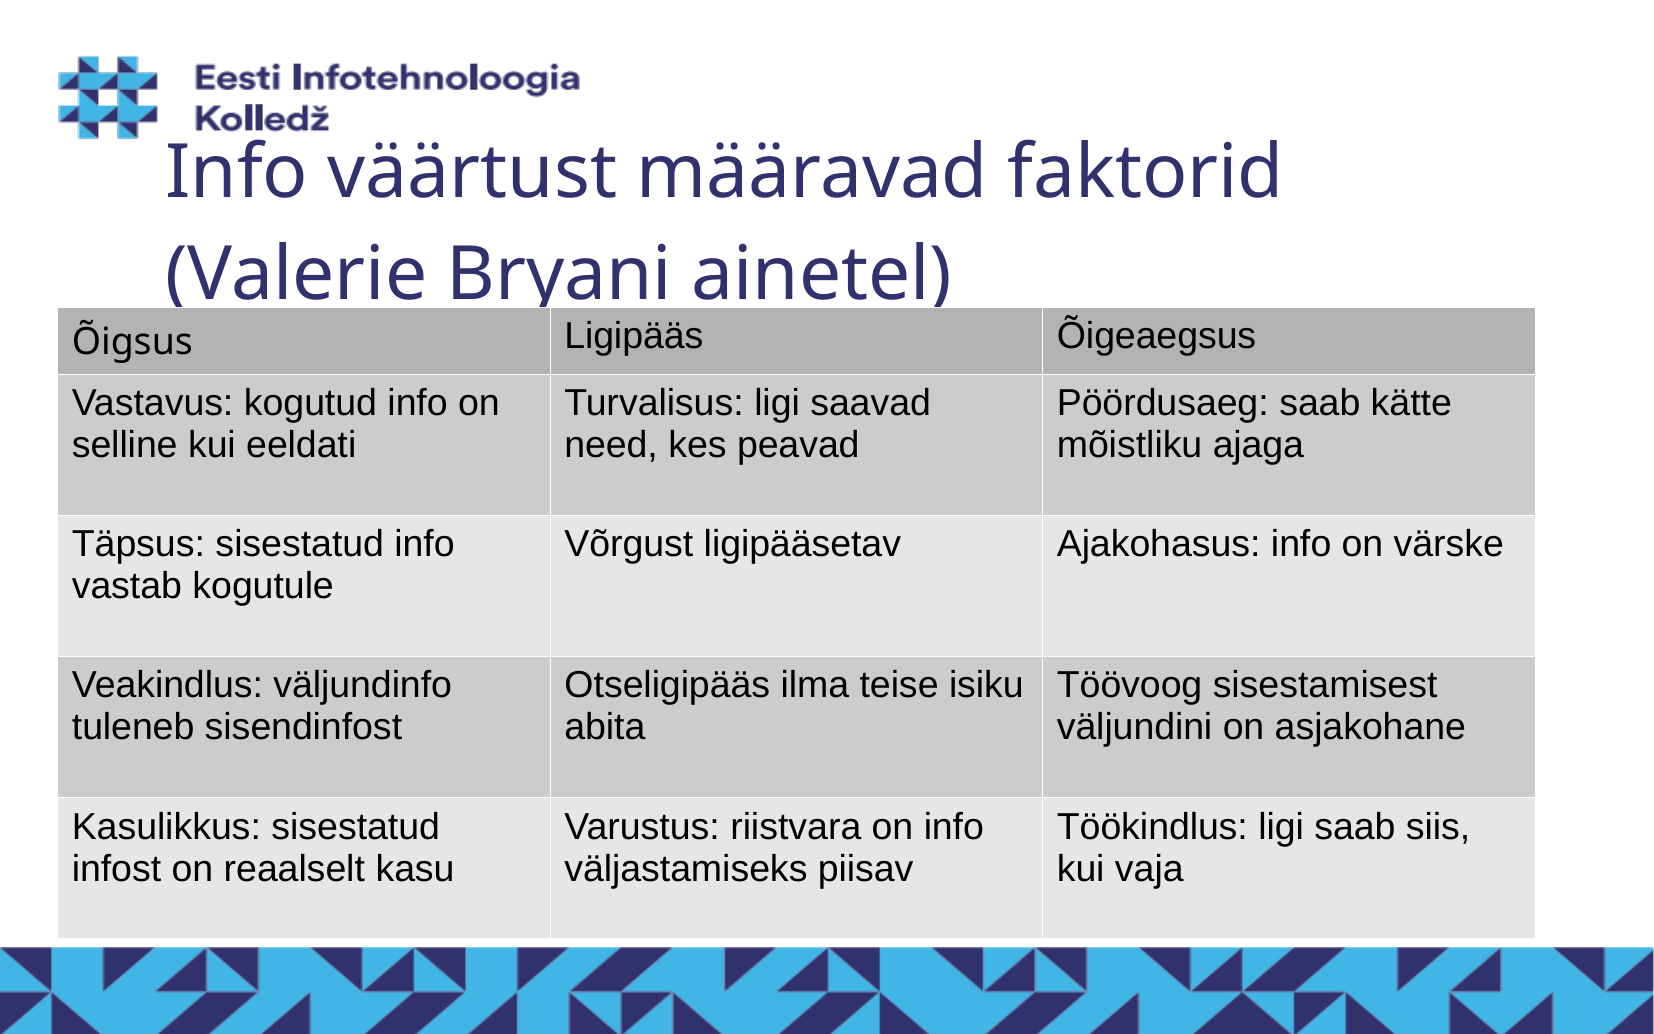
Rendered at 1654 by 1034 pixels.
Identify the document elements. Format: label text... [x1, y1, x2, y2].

table_header Õigsus [58, 308, 550, 374]
table_cell Otseligipääs ilma teise isiku abita [551, 657, 1042, 797]
table_cell Vastavus: kogutud info on selline kui eeldati [58, 375, 550, 515]
table_header Ligipääs [551, 308, 1042, 374]
table_cell Kasulikkus: sisestatud infost on reaalselt kasu [58, 798, 550, 938]
table_cell Võrgust ligipääsetav [551, 516, 1042, 656]
table_cell Täpsus: sisestatud info vastab kogutule [58, 516, 550, 656]
table_cell Ajakohasus: info on värske [1043, 516, 1535, 656]
table_cell Pöördusaeg: saab kätte mõistliku ajaga [1043, 375, 1535, 515]
table_header Õigeaegsus [1043, 308, 1535, 374]
table_cell Töövoog sisestamisest väljundini on asjakohane [1043, 657, 1535, 797]
title Info väärtust määravad faktorid (Valerie Bryani ainetel) [165, 120, 1501, 307]
table_cell Turvalisus: ligi saavad need, kes peavad [551, 375, 1042, 515]
table_cell Varustus: riistvara on info väljastamiseks piisav [551, 798, 1042, 938]
table_cell Töökindlus: ligi saab siis, kui vaja [1043, 798, 1535, 938]
table_cell Veakindlus: väljundinfo tuleneb sisendinfost [58, 657, 550, 797]
